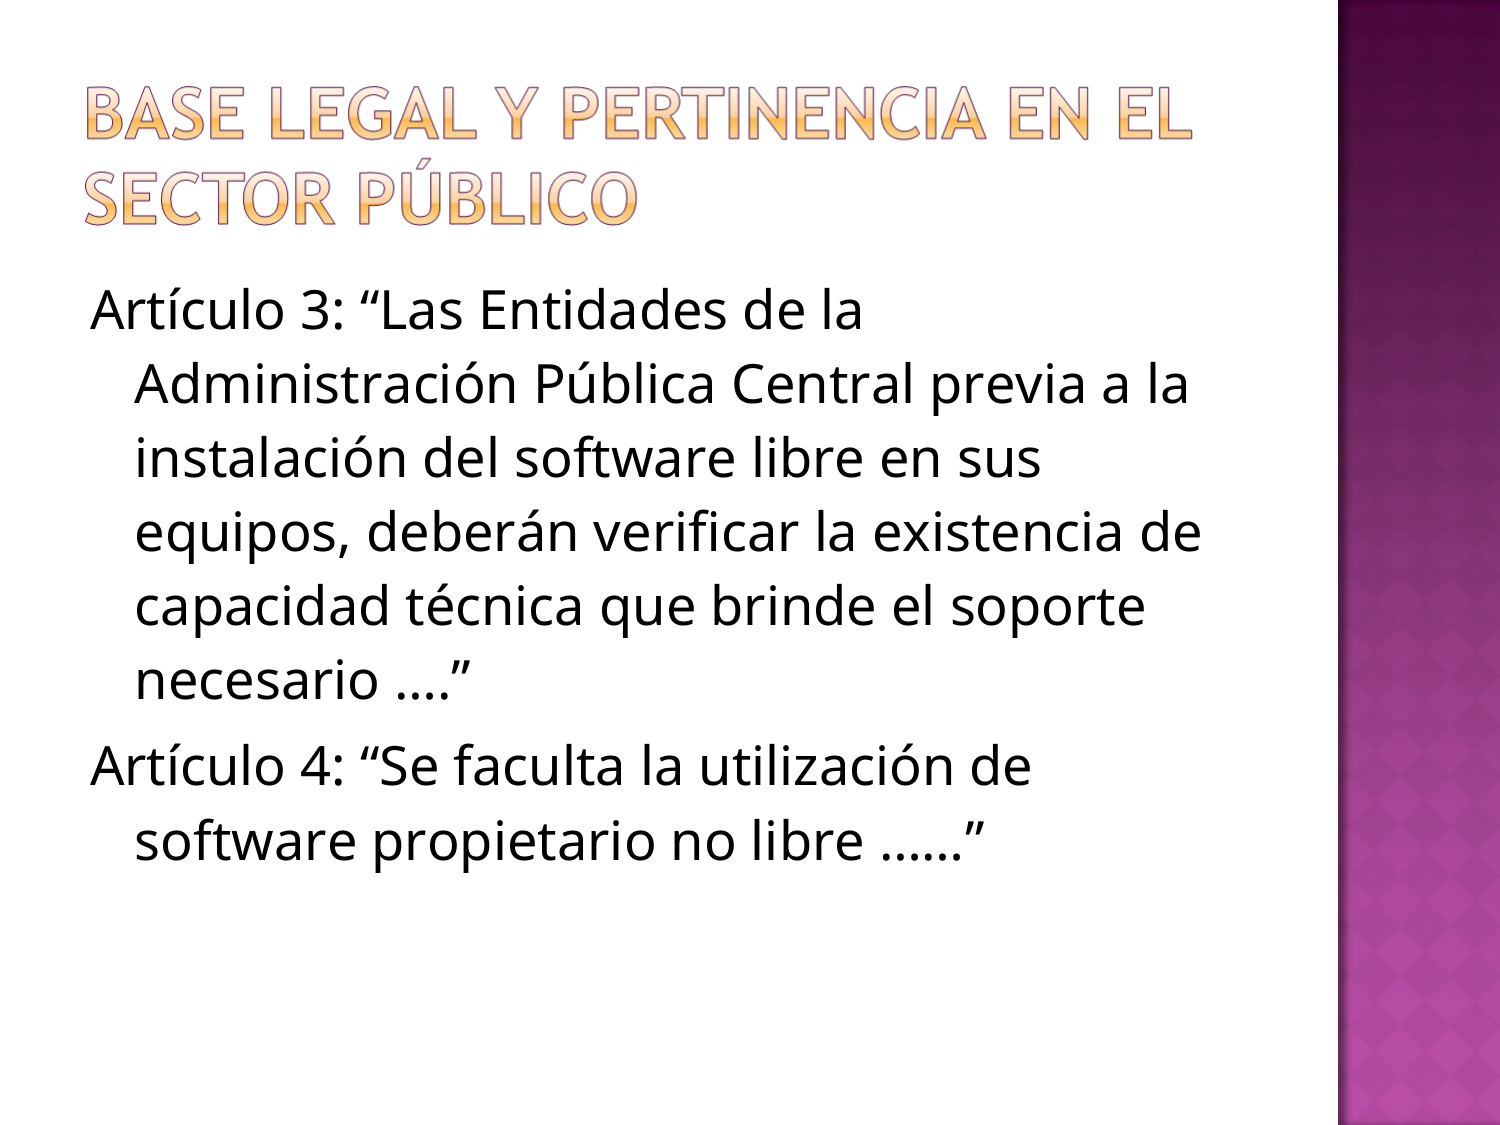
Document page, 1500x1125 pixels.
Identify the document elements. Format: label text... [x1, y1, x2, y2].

list Artículo 3: “Las Entidades de la Administración Pública Central previa a la instalación del software libre en sus equipos, deberán verificar la existencia de capacidad técnica que brinde el soporte necesario ….” Artículo 4: “Se faculta la utilización de software propietario no libre ……” [75, 263, 1263, 1060]
text_box [40, 47, 1265, 241]
picture [1337, 0, 1500, 1125]
